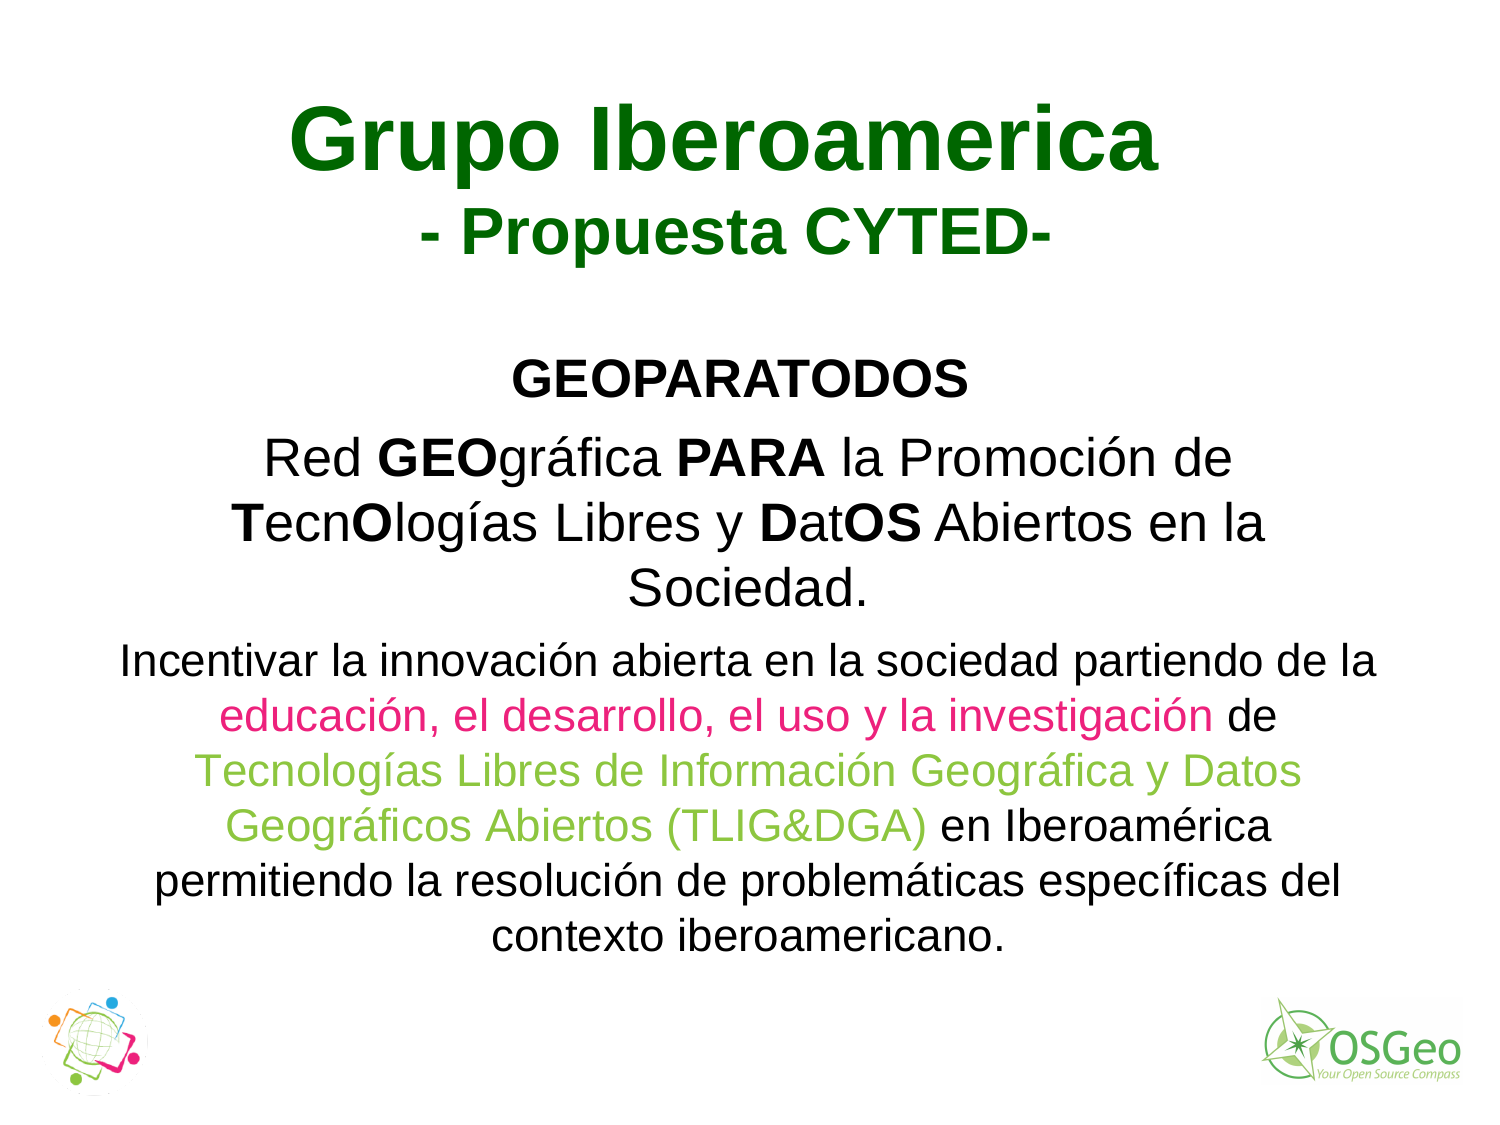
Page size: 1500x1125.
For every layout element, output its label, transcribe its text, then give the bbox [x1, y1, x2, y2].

text_box Grupo Iberoamerica - Propuesta CYTED- [61, 70, 1412, 236]
picture [40, 987, 148, 1096]
picture [1261, 997, 1463, 1085]
text_box GEOPARATODOS Red GEOgráfica PARA la Promoción de TecnOlogías Libres y DatOS Abiertos en la Sociedad. Incentivar la innovación abierta en la sociedad partiendo de la educación, el desarrollo, el uso y la investigación de Tecnologías Libres de Información Geográfica y Datos Geográficos Abiertos (TLIG&DGA) en Iberoamérica permitiendo la resolución de problemáticas específicas del contexto iberoamericano. [105, 335, 1417, 735]
